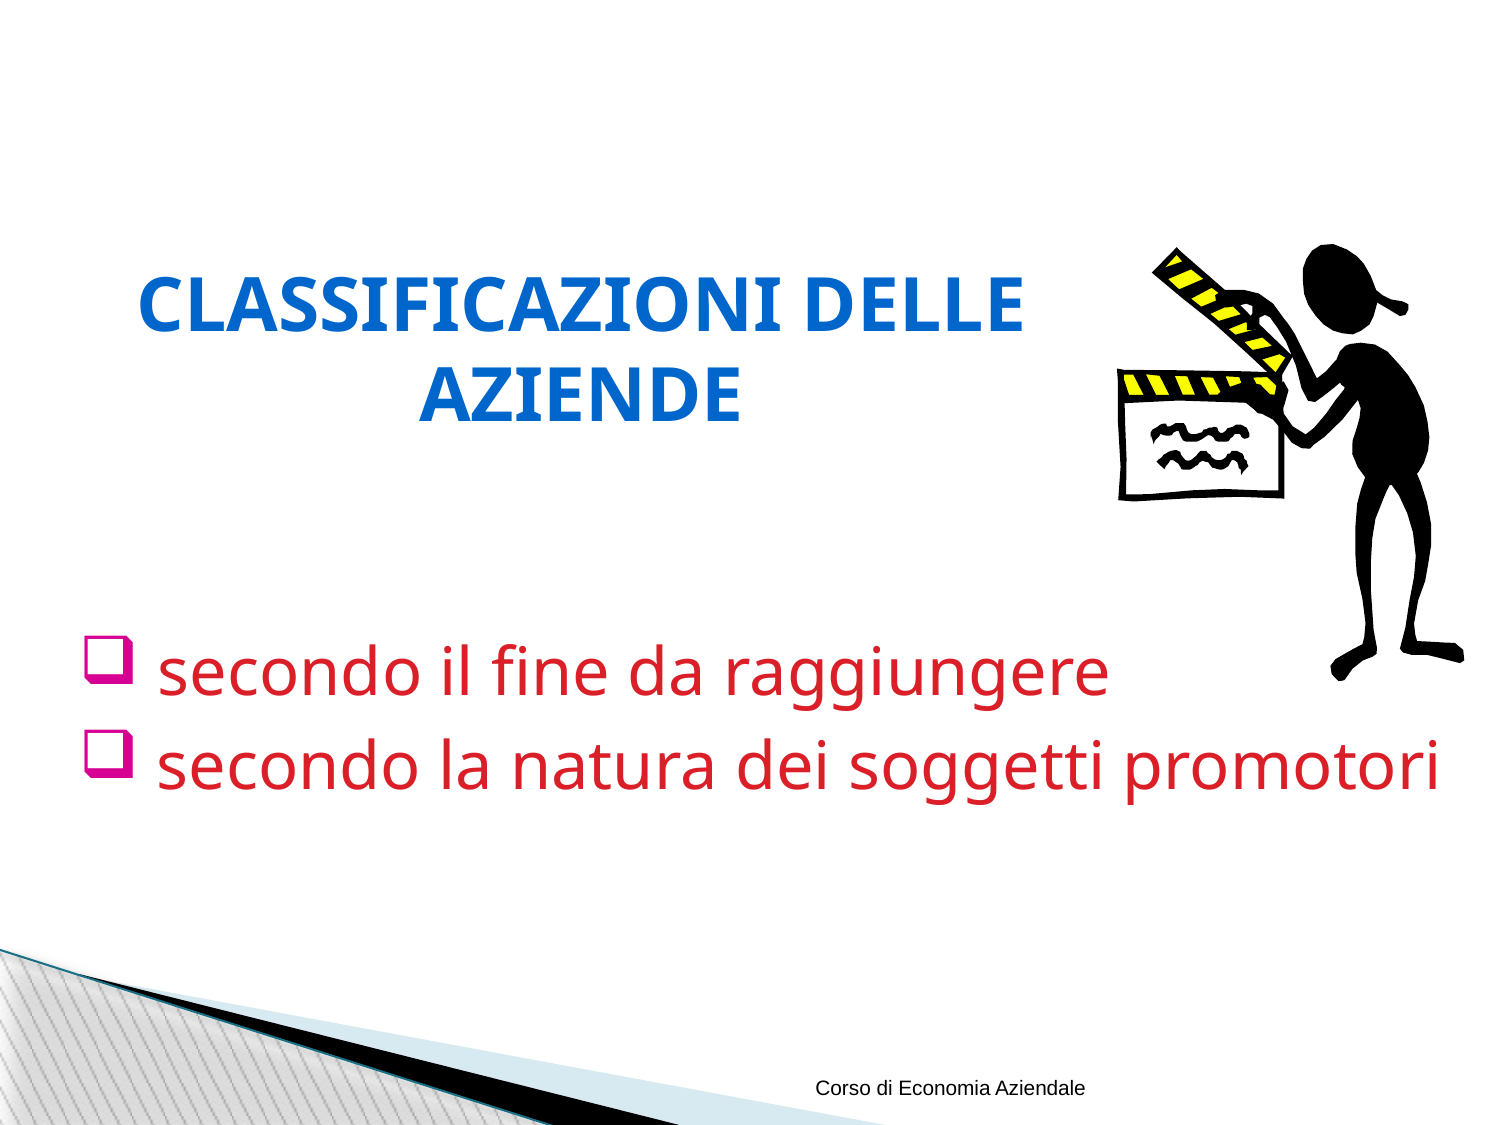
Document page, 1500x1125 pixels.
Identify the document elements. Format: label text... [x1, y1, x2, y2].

footer Corso di Economia Aziendale [572, 1046, 1101, 1107]
text_box secondo il fine da raggiungere secondo la natura dei soggetti promotori [64, 621, 1463, 1012]
text_box CLASSIFICAZIONI DELLE AZIENDE [76, 267, 1087, 425]
picture [1116, 243, 1465, 681]
